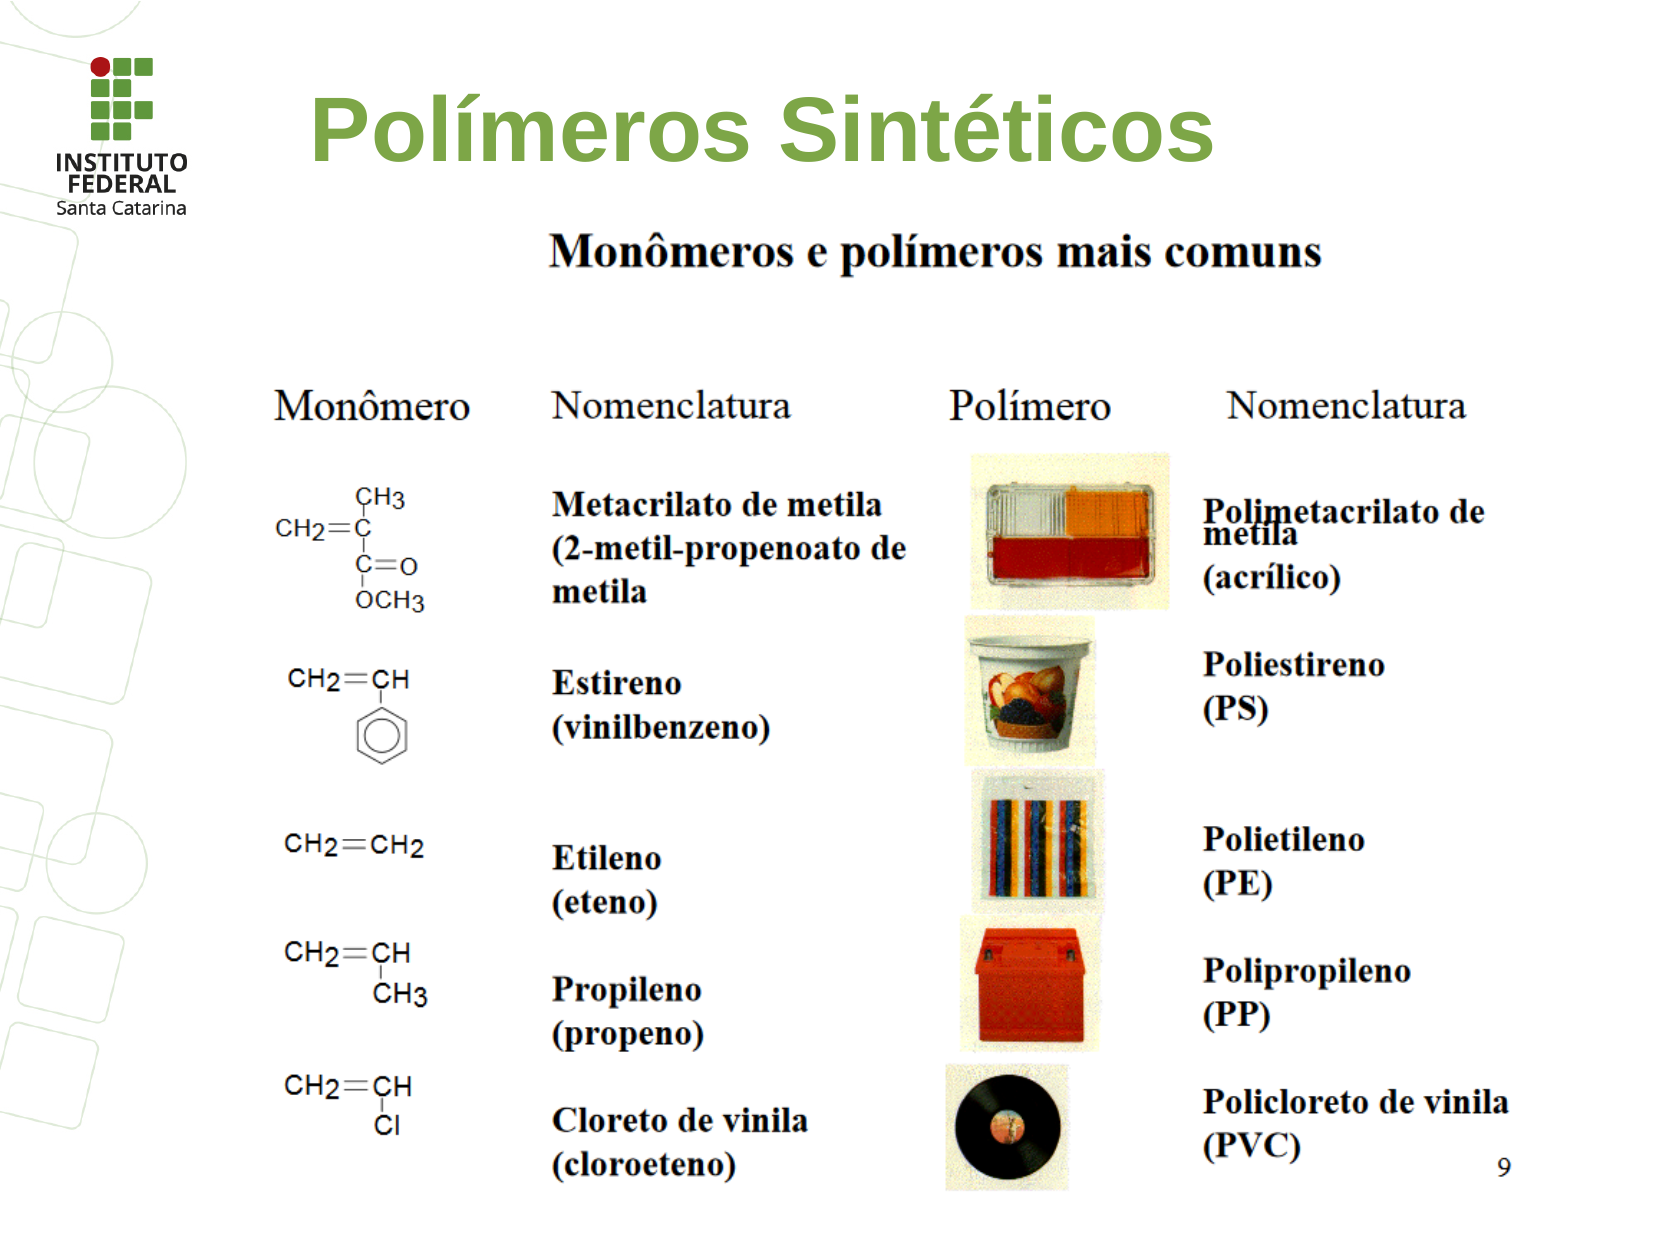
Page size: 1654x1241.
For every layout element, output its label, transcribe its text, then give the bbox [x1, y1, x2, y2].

picture [0, 1, 1654, 1217]
text_box Polímeros Sintéticos [295, 70, 1607, 189]
